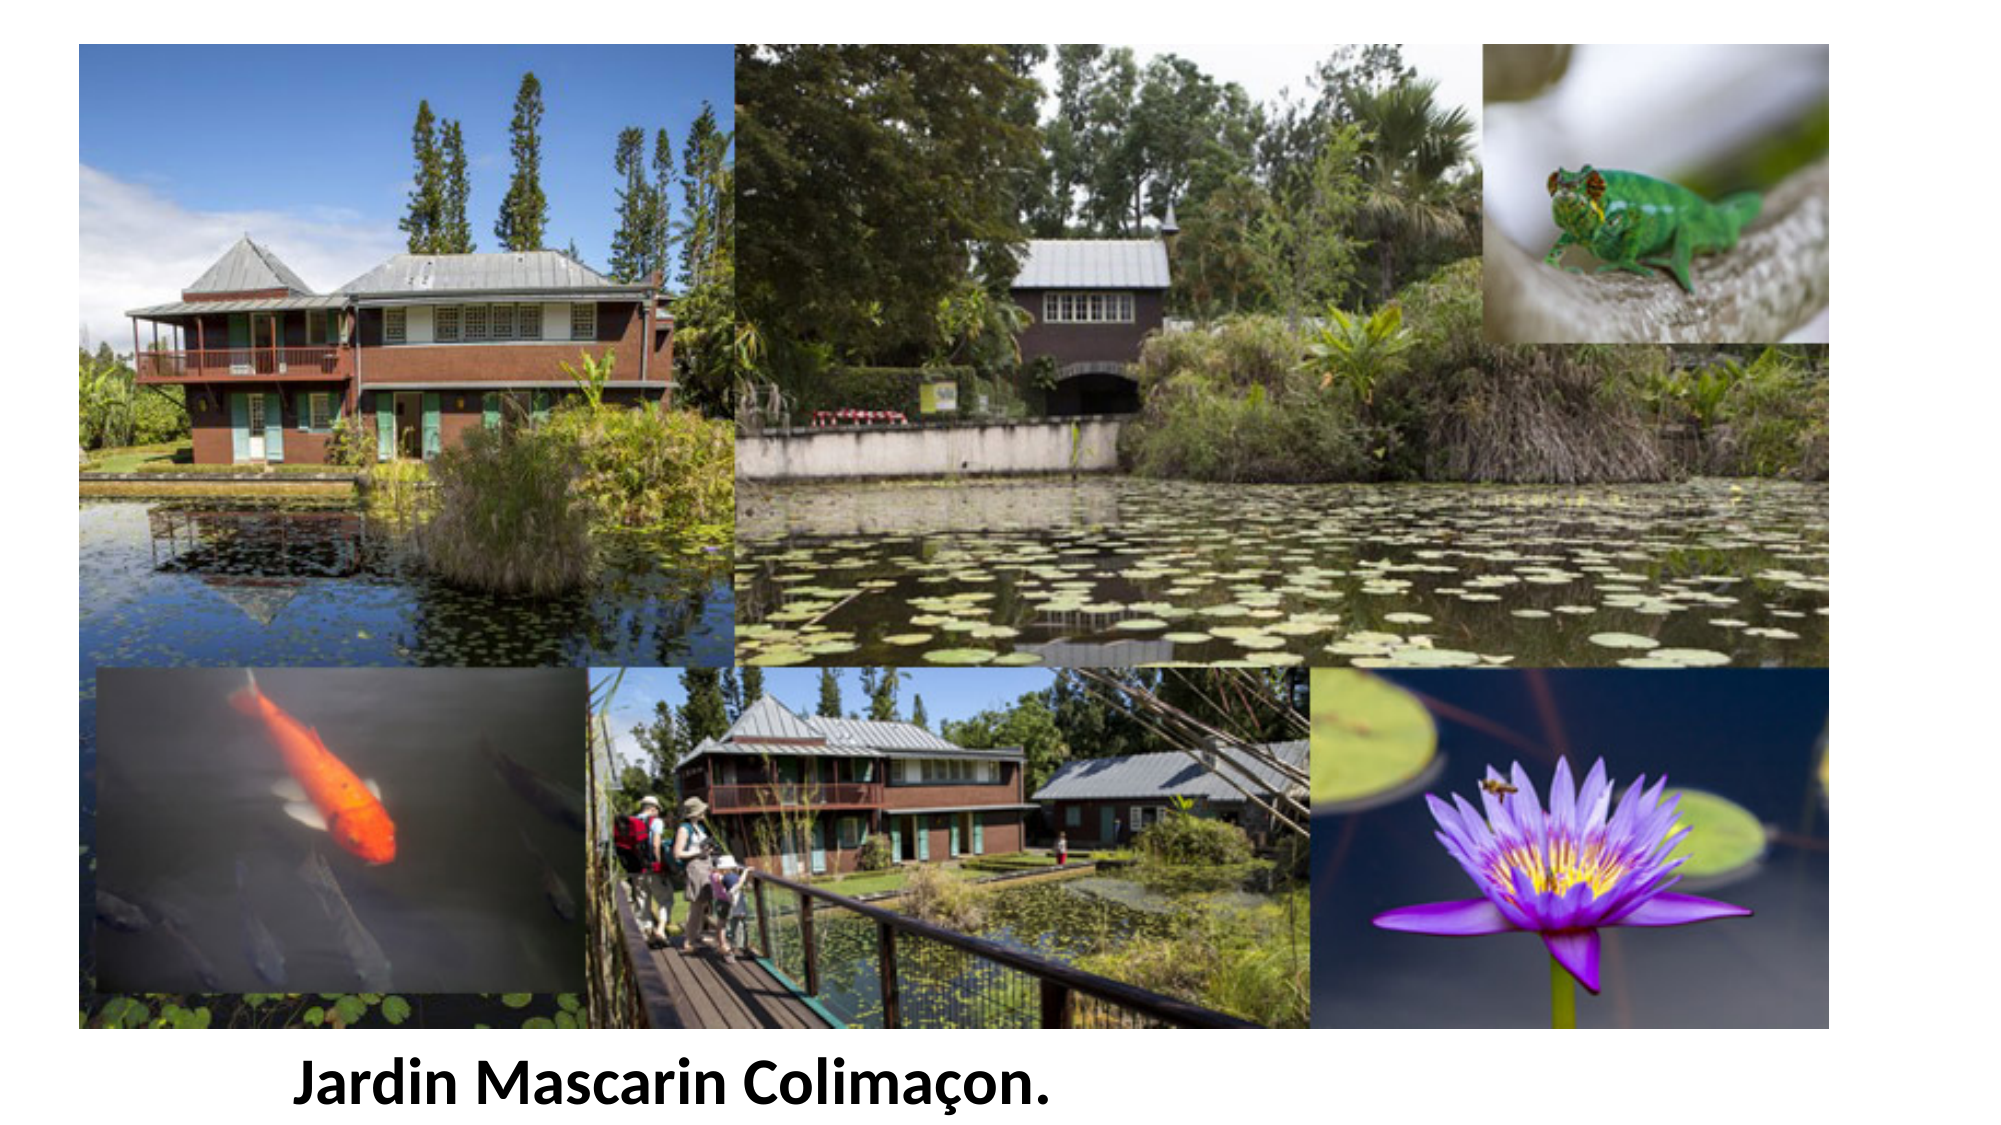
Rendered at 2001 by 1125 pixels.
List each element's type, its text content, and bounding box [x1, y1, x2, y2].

text_box Jardin Mascarin Colimaçon. [278, 1047, 1500, 1125]
picture [79, 44, 1829, 1029]
